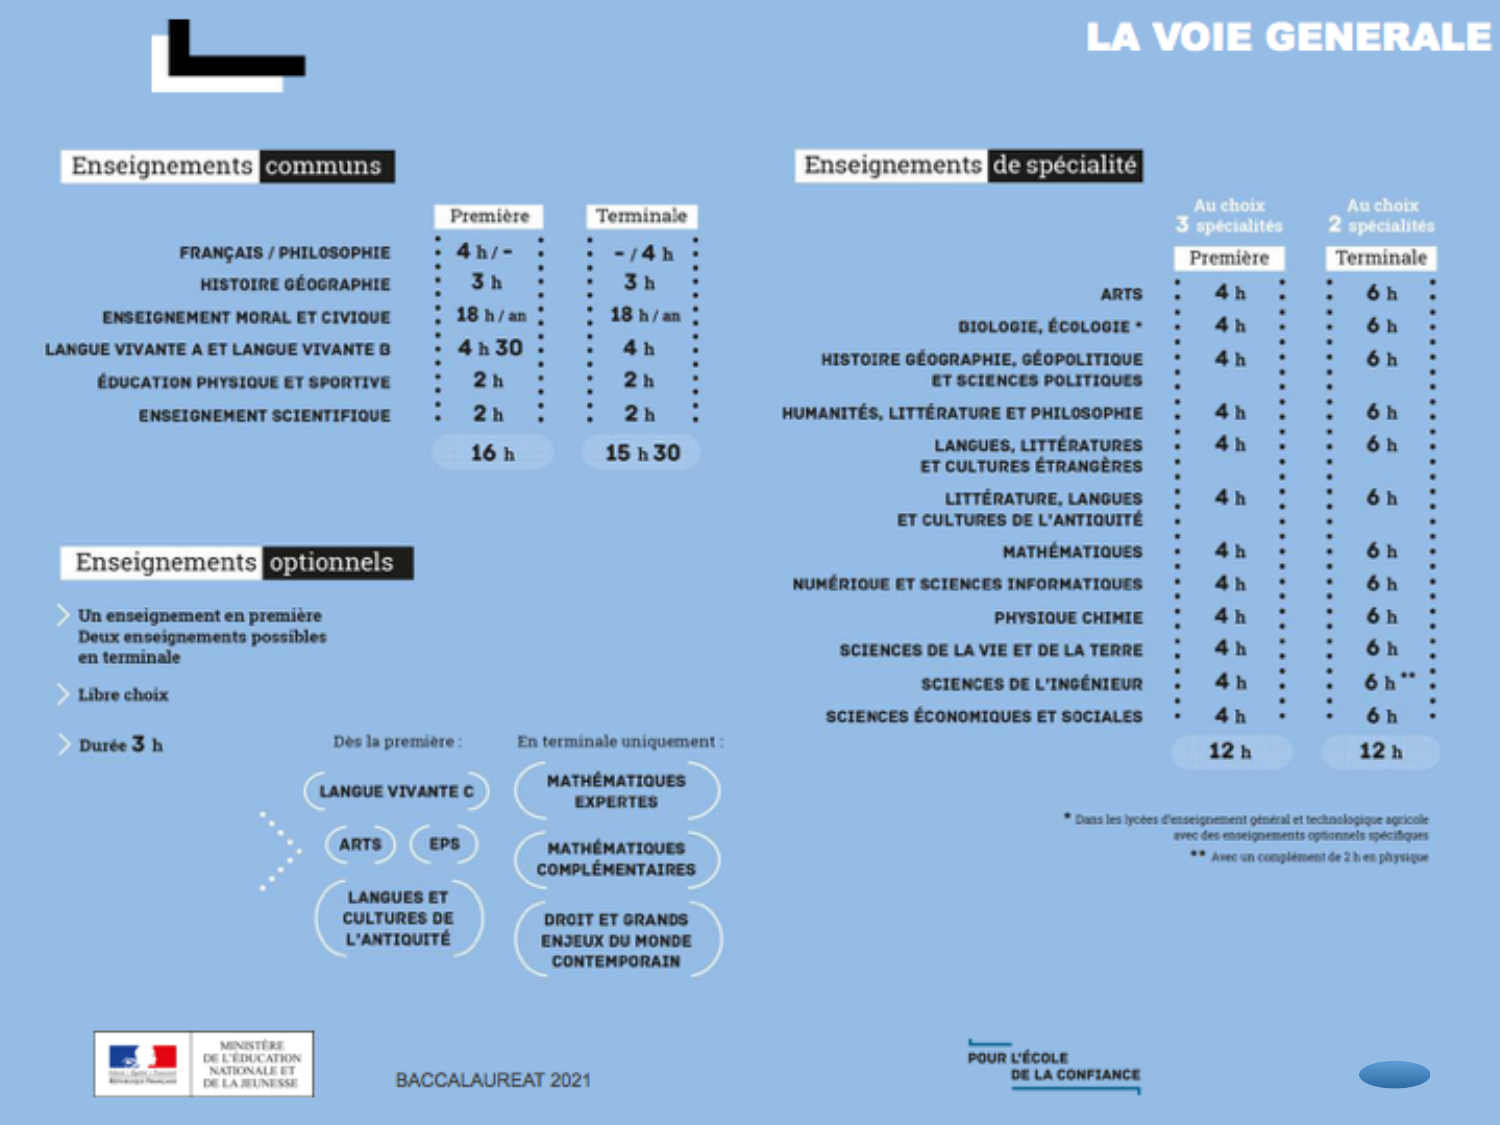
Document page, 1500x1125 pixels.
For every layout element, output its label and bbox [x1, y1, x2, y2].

picture [0, 0, 1500, 1125]
text_box [1359, 1060, 1431, 1089]
